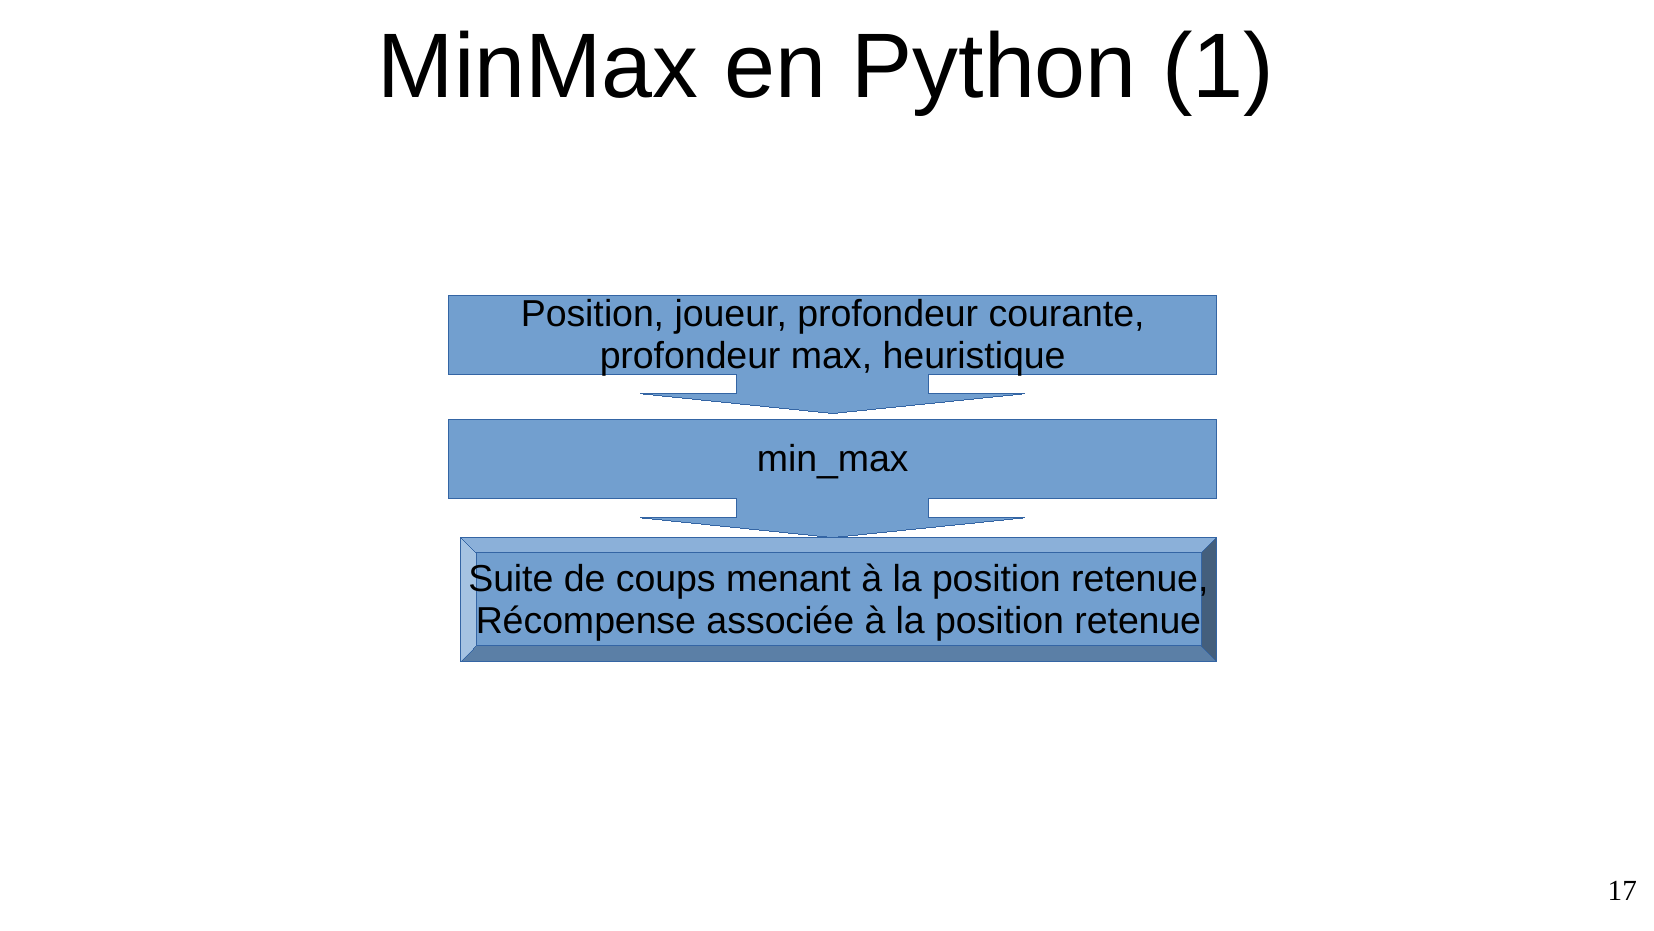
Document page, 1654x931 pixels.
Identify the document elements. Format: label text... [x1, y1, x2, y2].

title MinMax en Python (1) [82, 14, 1571, 118]
text_box Suite de coups menant à la position retenue, Récompense associée à la position retenue [477, 553, 1201, 645]
table_cell 16,9 [460, 537, 477, 662]
text_box Min [462, 537, 1215, 553]
text_box min_max [448, 419, 1217, 537]
text_box Position, joueur, profondeur courante, profondeur max, heuristique [448, 295, 1217, 414]
